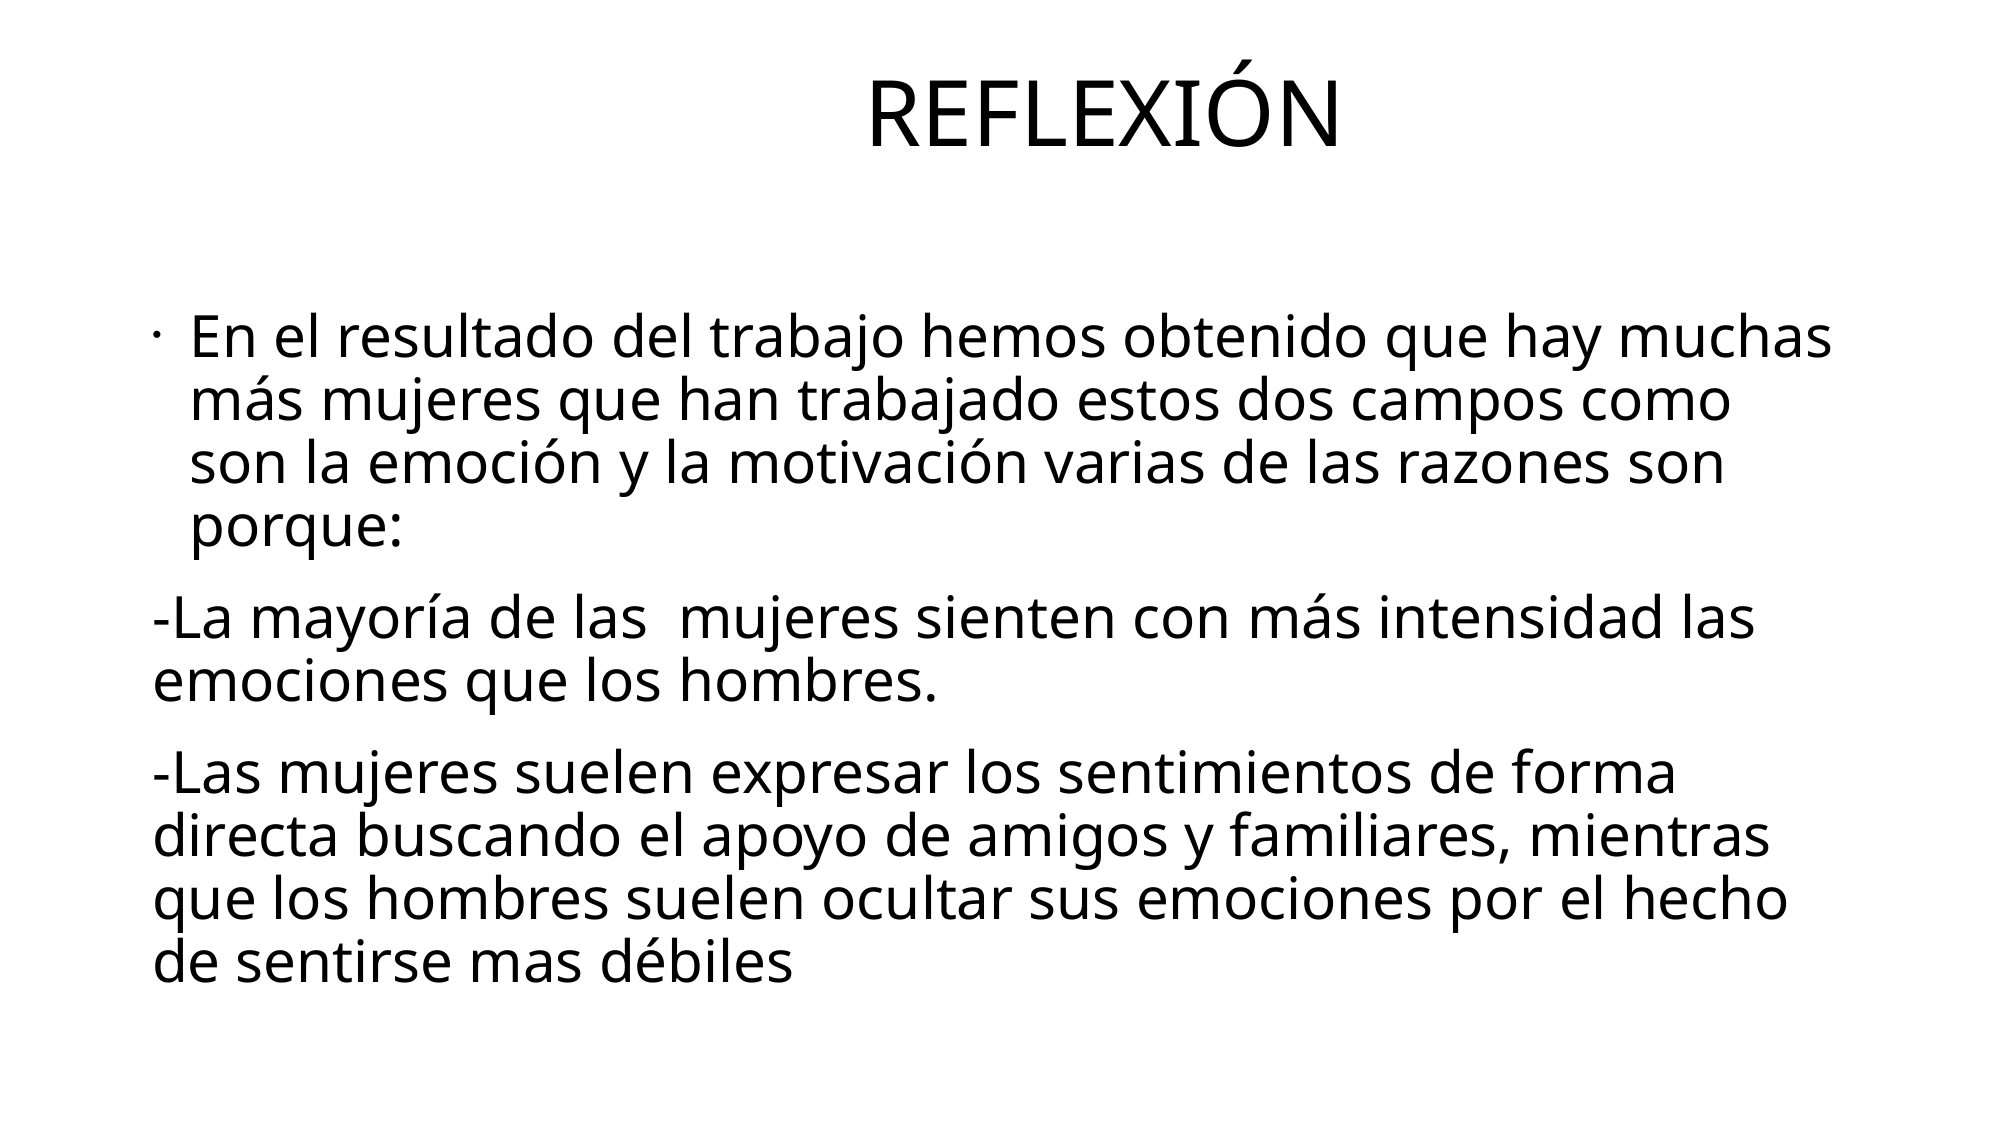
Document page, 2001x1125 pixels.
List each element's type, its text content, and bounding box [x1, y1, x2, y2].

list En el resultado del trabajo hemos obtenido que hay muchas más mujeres que han trabajado estos dos campos como son la emoción y la motivación varias de las razones son porque: -La mayoría de las mujeres sienten con más intensidad las emociones que los hombres. -Las mujeres suelen expresar los sentimientos de forma directa buscando el apoyo de amigos y familiares, mientras que los hombres suelen ocultar sus emociones por el hecho de sentirse mas débiles [137, 299, 1863, 1014]
title REFLEXIÓN [137, 59, 1863, 278]
